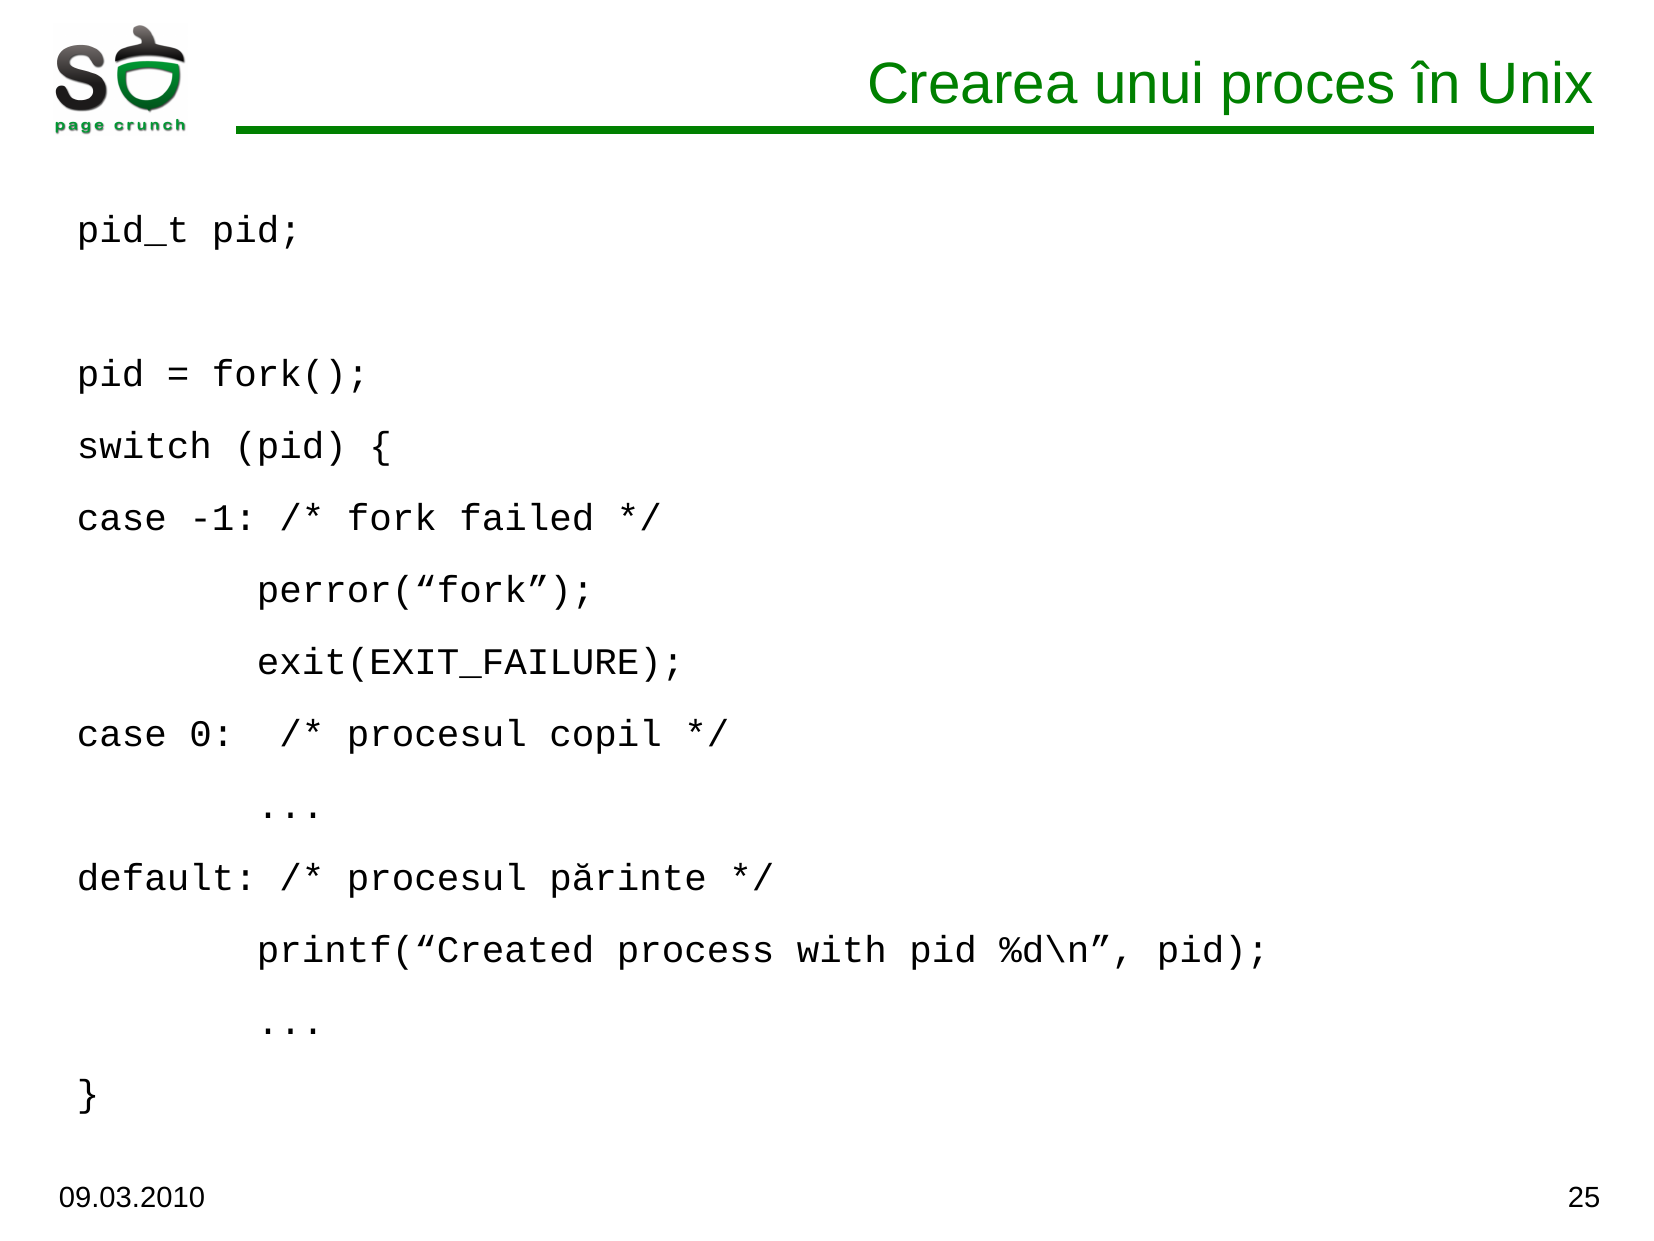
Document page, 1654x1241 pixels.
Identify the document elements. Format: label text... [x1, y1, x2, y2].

picture [53, 23, 188, 136]
title Crearea unui proces în Unix [236, 49, 1595, 119]
list pid_t pid; pid = fork(); switch (pid) { case -1: /* fork failed */ perror(“fork”); exit(EXIT_FAILURE); case 0: /* procesul copil */ ... default: /* procesul părinte */ printf(“Created process with pid %d\n”, pid); ... } [59, 177, 1595, 1152]
